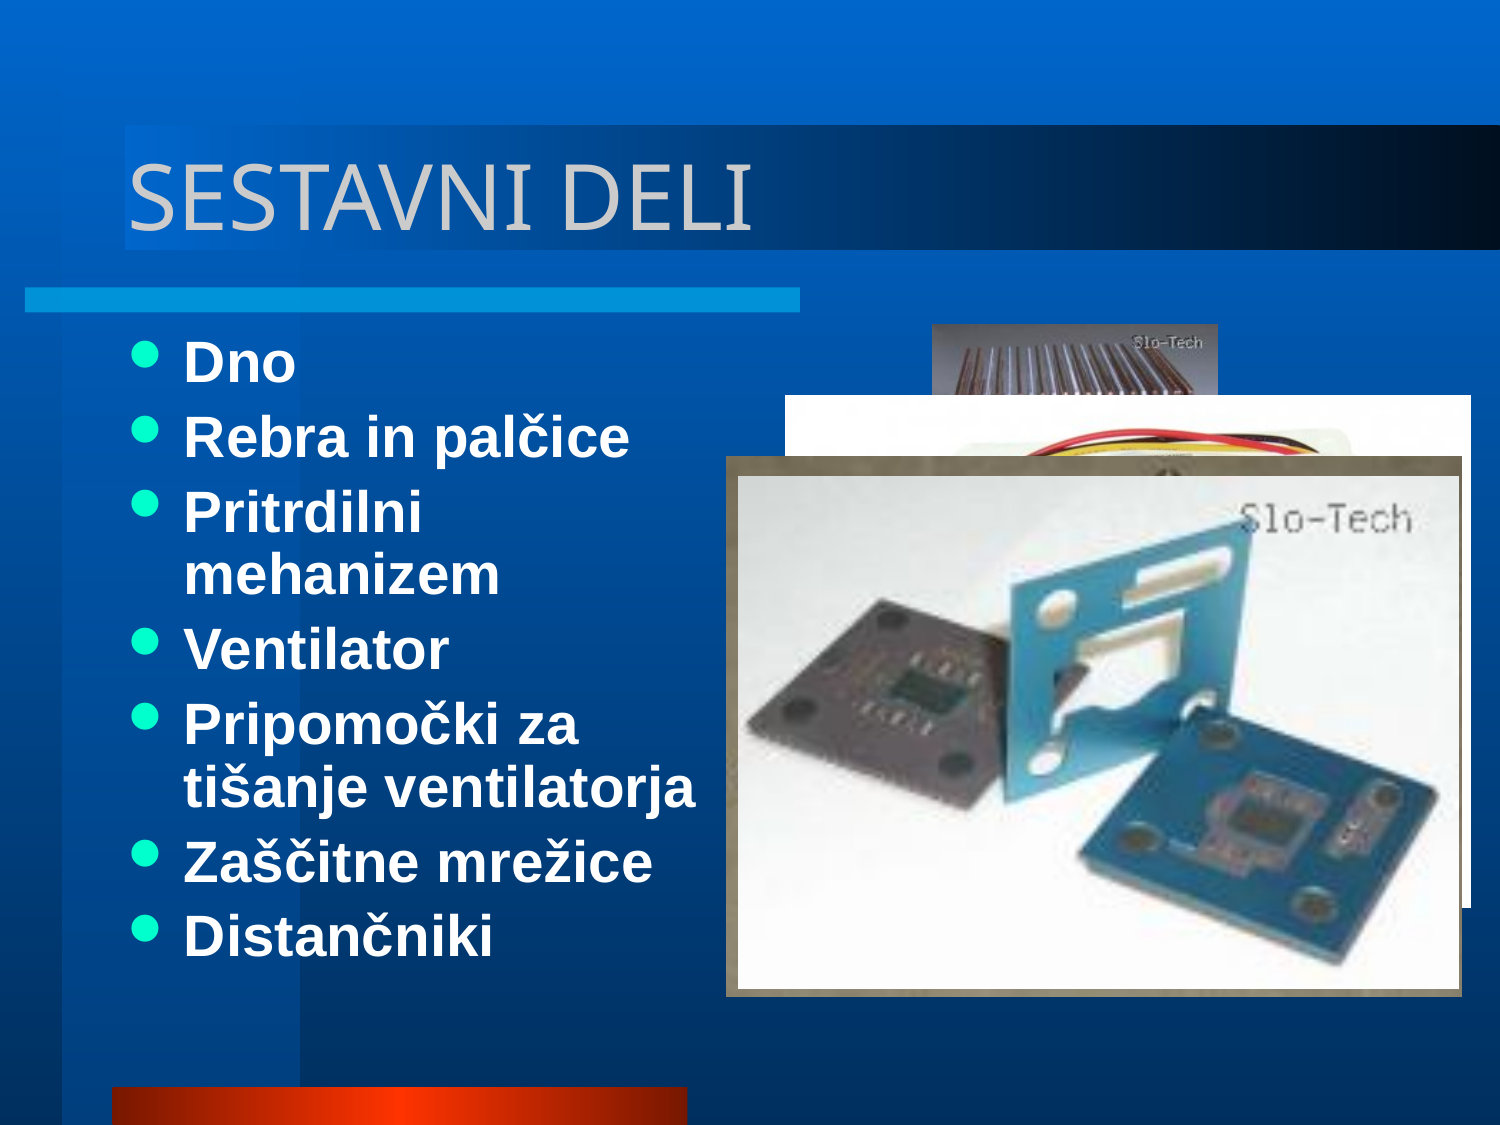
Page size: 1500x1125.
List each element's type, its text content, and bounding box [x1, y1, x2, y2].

picture [726, 324, 1471, 997]
title SESTAVNI DELI [112, 99, 1388, 288]
list Dno Rebra in palčice Pritrdilni mehanizem Ventilator Pripomočki za tišanje ventilatorja Zaščitne mrežice Distančniki [112, 324, 738, 1000]
